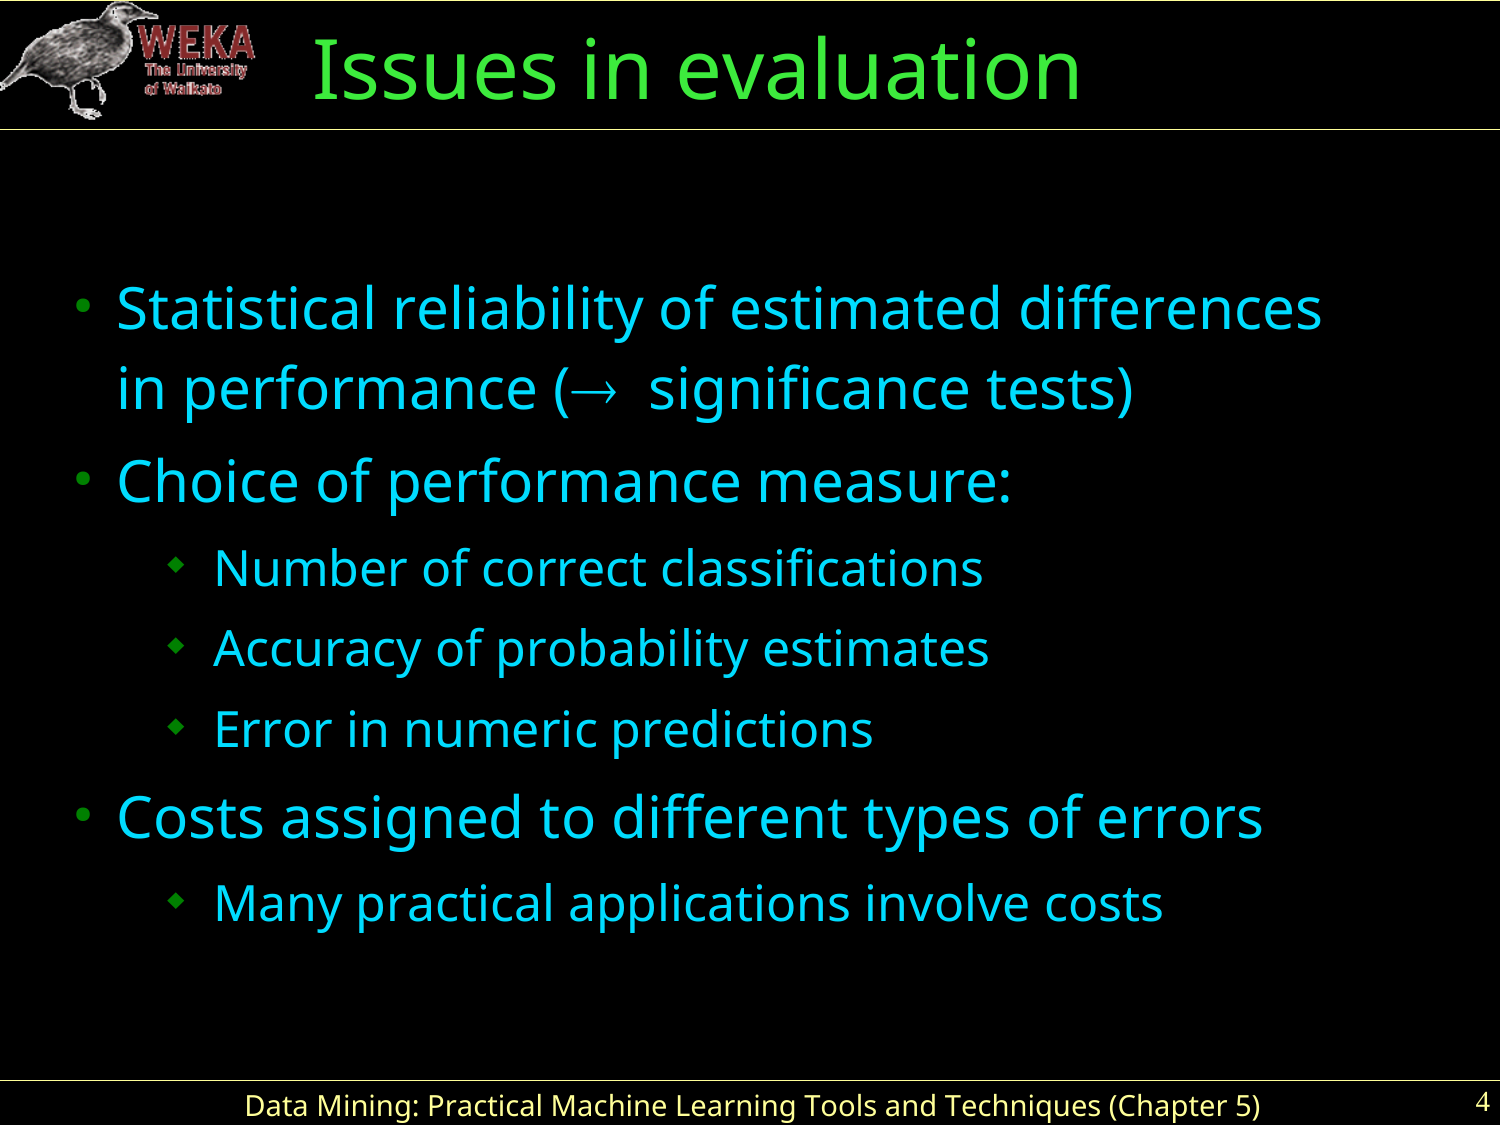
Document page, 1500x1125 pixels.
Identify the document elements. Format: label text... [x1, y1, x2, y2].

title Issues in evaluation [297, 0, 1500, 148]
text_box Statistical reliability of estimated differences in performance ( significance tests) Choice of performance measure: Number of correct classifications Accuracy of probability estimates Error in numeric predictions Costs assigned to different types of errors Many practical applications involve costs [59, 260, 1388, 936]
picture [0, 1, 266, 129]
